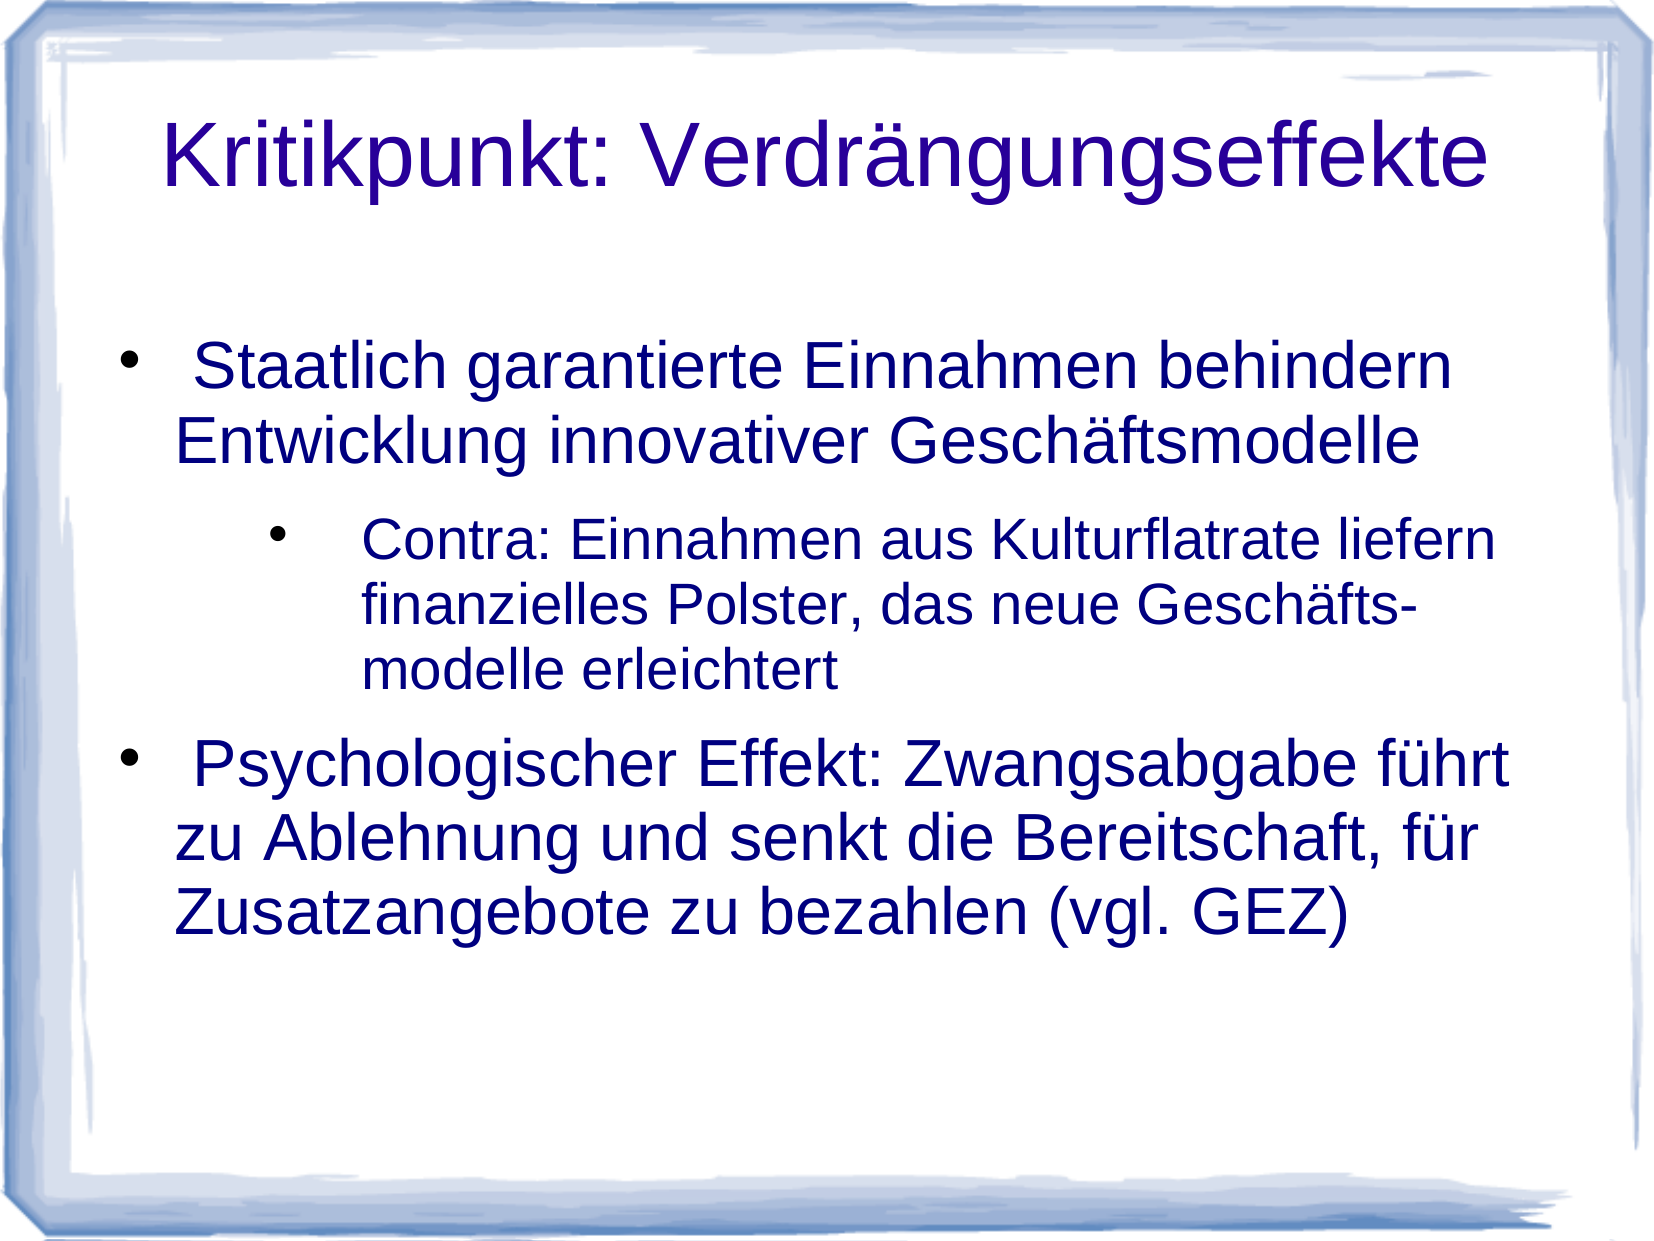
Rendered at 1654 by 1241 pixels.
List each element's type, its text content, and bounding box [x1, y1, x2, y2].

title Kritikpunkt: Verdrängungseffekte [82, 49, 1571, 257]
picture [0, 0, 1654, 1241]
list Staatlich garantierte Einnahmen behindern Entwicklung innovativer Geschäftsmodelle Contra: Einnahmen aus Kulturflatrate liefern finanzielles Polster, das neue Geschäfts-modelle erleichtert Psychologischer Effekt: Zwangsabgabe führt zu Ablehnung und senkt die Bereitschaft, für Zusatzangebote zu bezahlen (vgl. GEZ) [118, 324, 1571, 1009]
